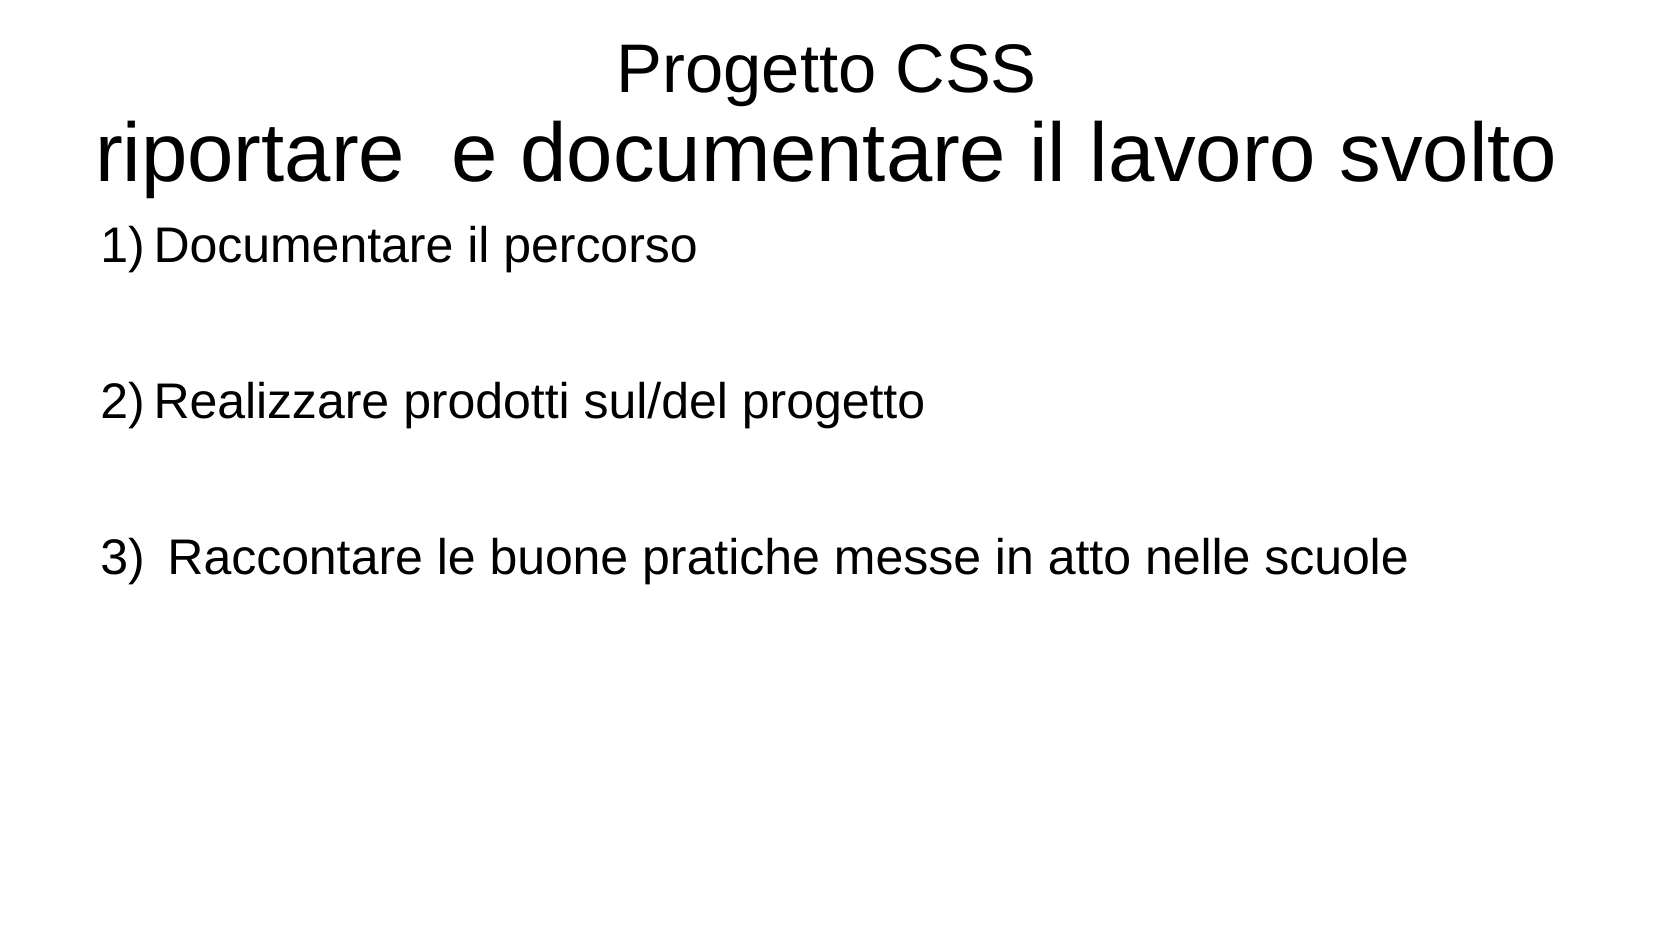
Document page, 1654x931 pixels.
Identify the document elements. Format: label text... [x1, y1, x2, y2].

list Documentare il percorso Realizzare prodotti sul/del progetto Raccontare le buone pratiche messe in atto nelle scuole [82, 217, 1571, 832]
title Progetto CSS riportare e documentare il lavoro svolto [82, 29, 1571, 200]
